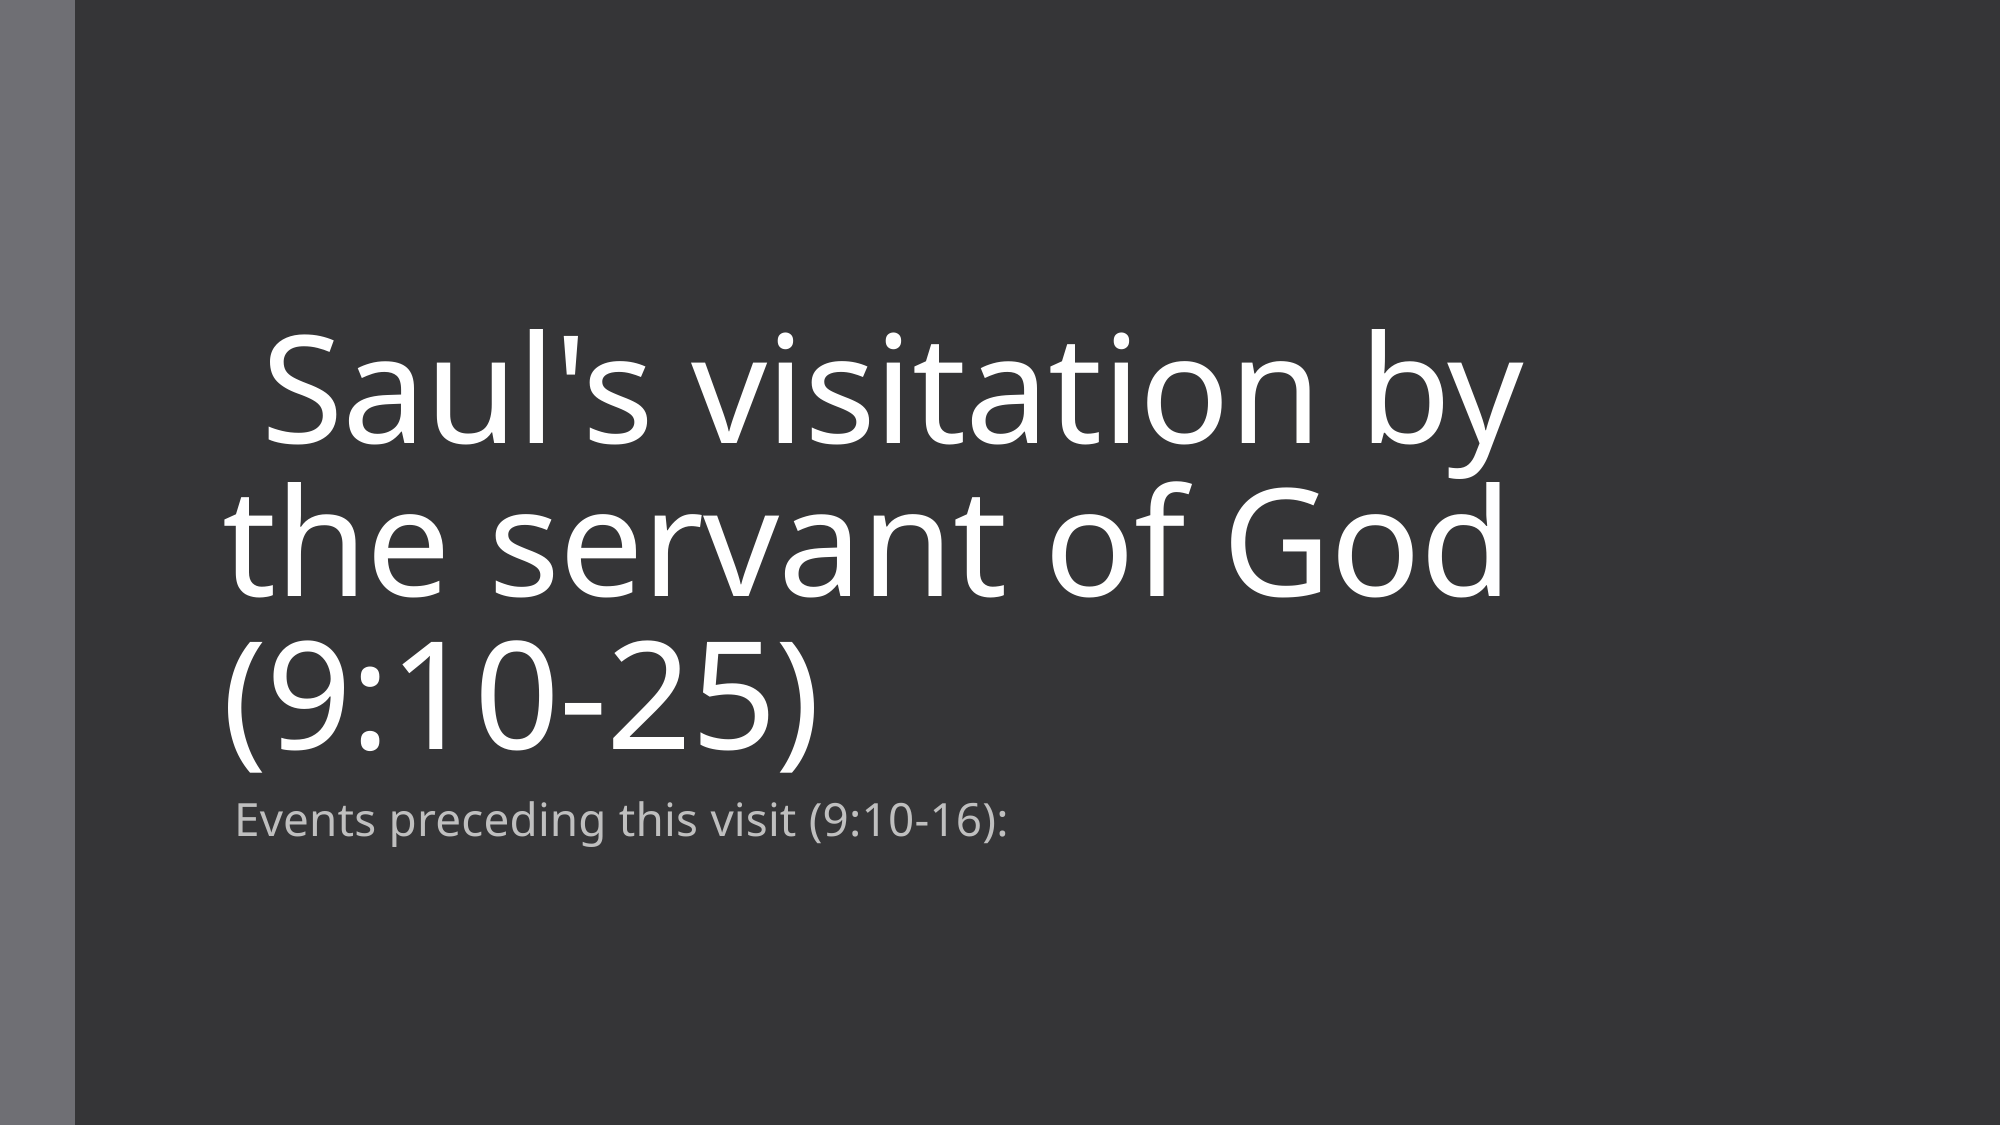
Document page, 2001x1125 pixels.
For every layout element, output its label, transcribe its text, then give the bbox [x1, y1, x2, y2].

subtitle Events preceding this visit (9:10-16): [206, 787, 1752, 1066]
title Saul's visitation by the servant of God (9:10-25) [206, 124, 1752, 787]
